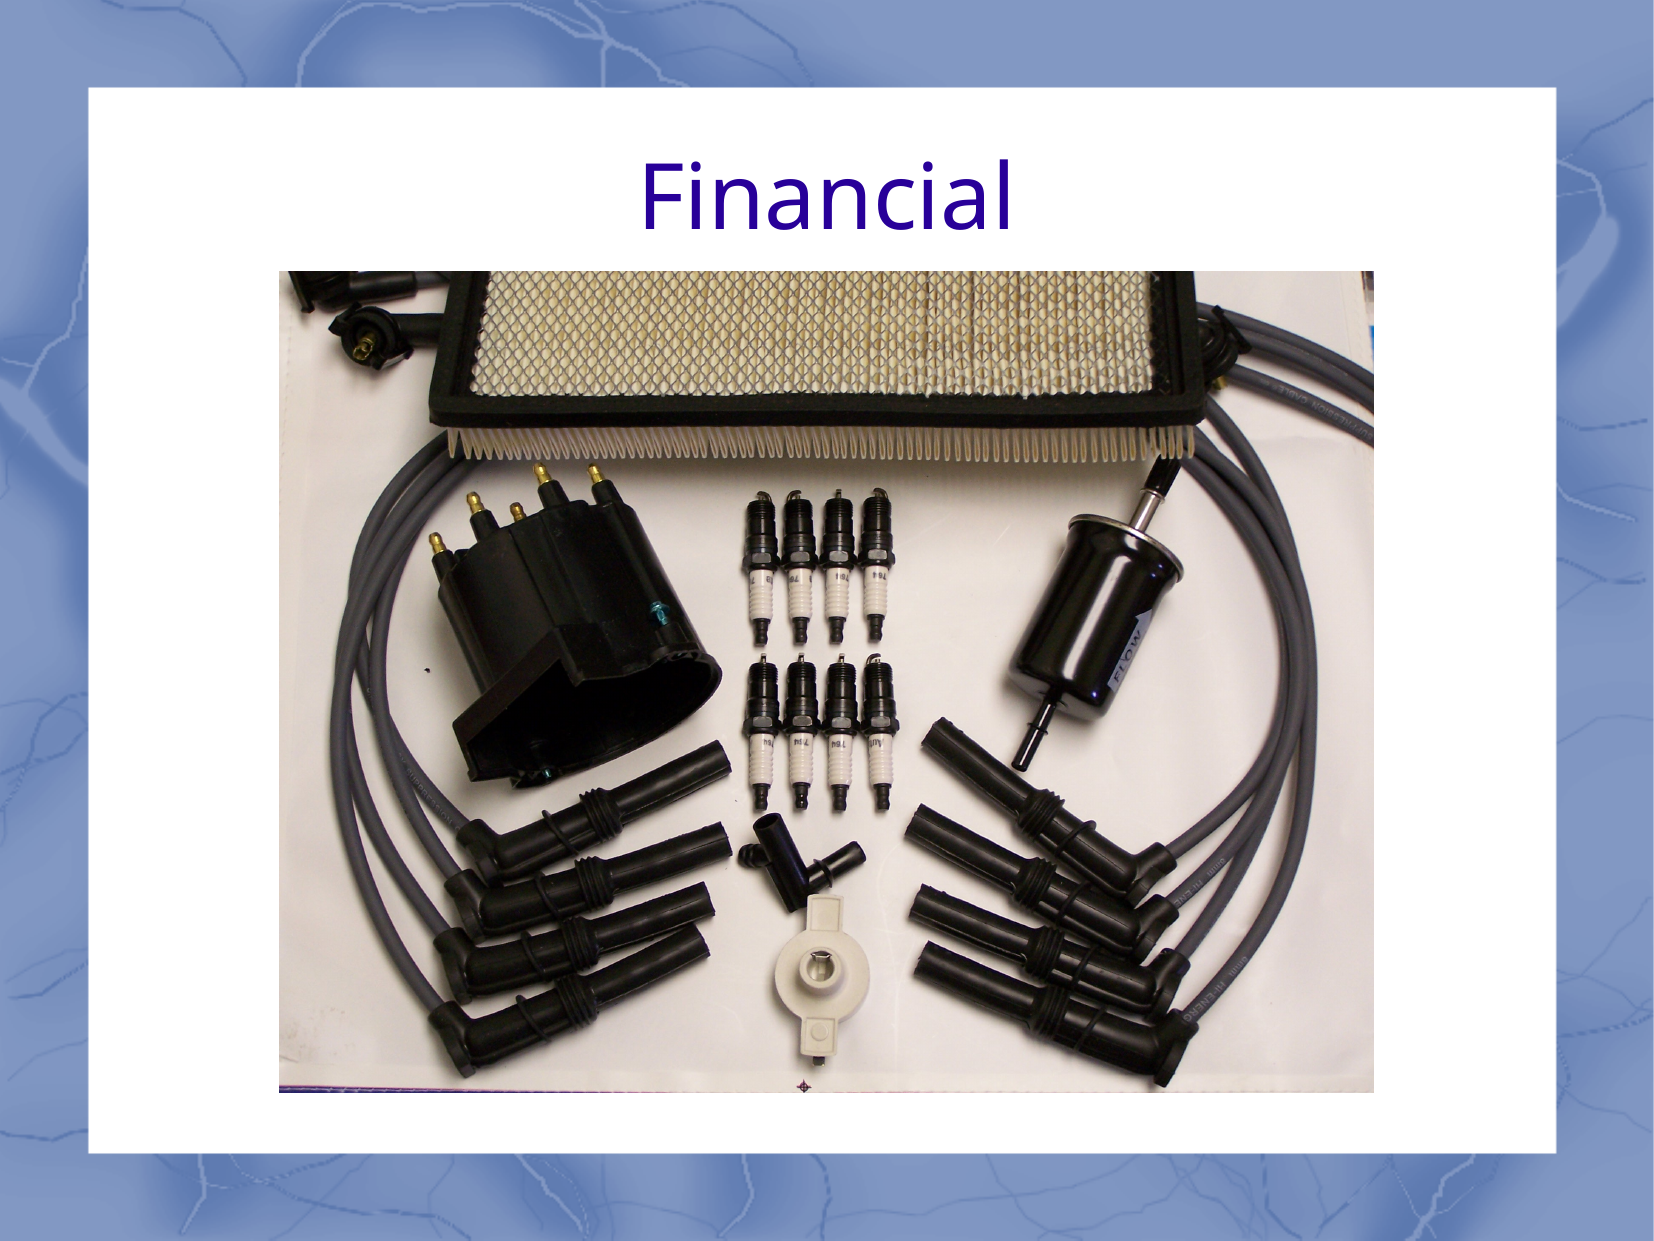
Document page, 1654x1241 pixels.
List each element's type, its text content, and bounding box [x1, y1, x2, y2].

picture [0, 0, 1654, 1241]
list [147, 325, 1506, 1130]
title Financial [118, 90, 1536, 298]
